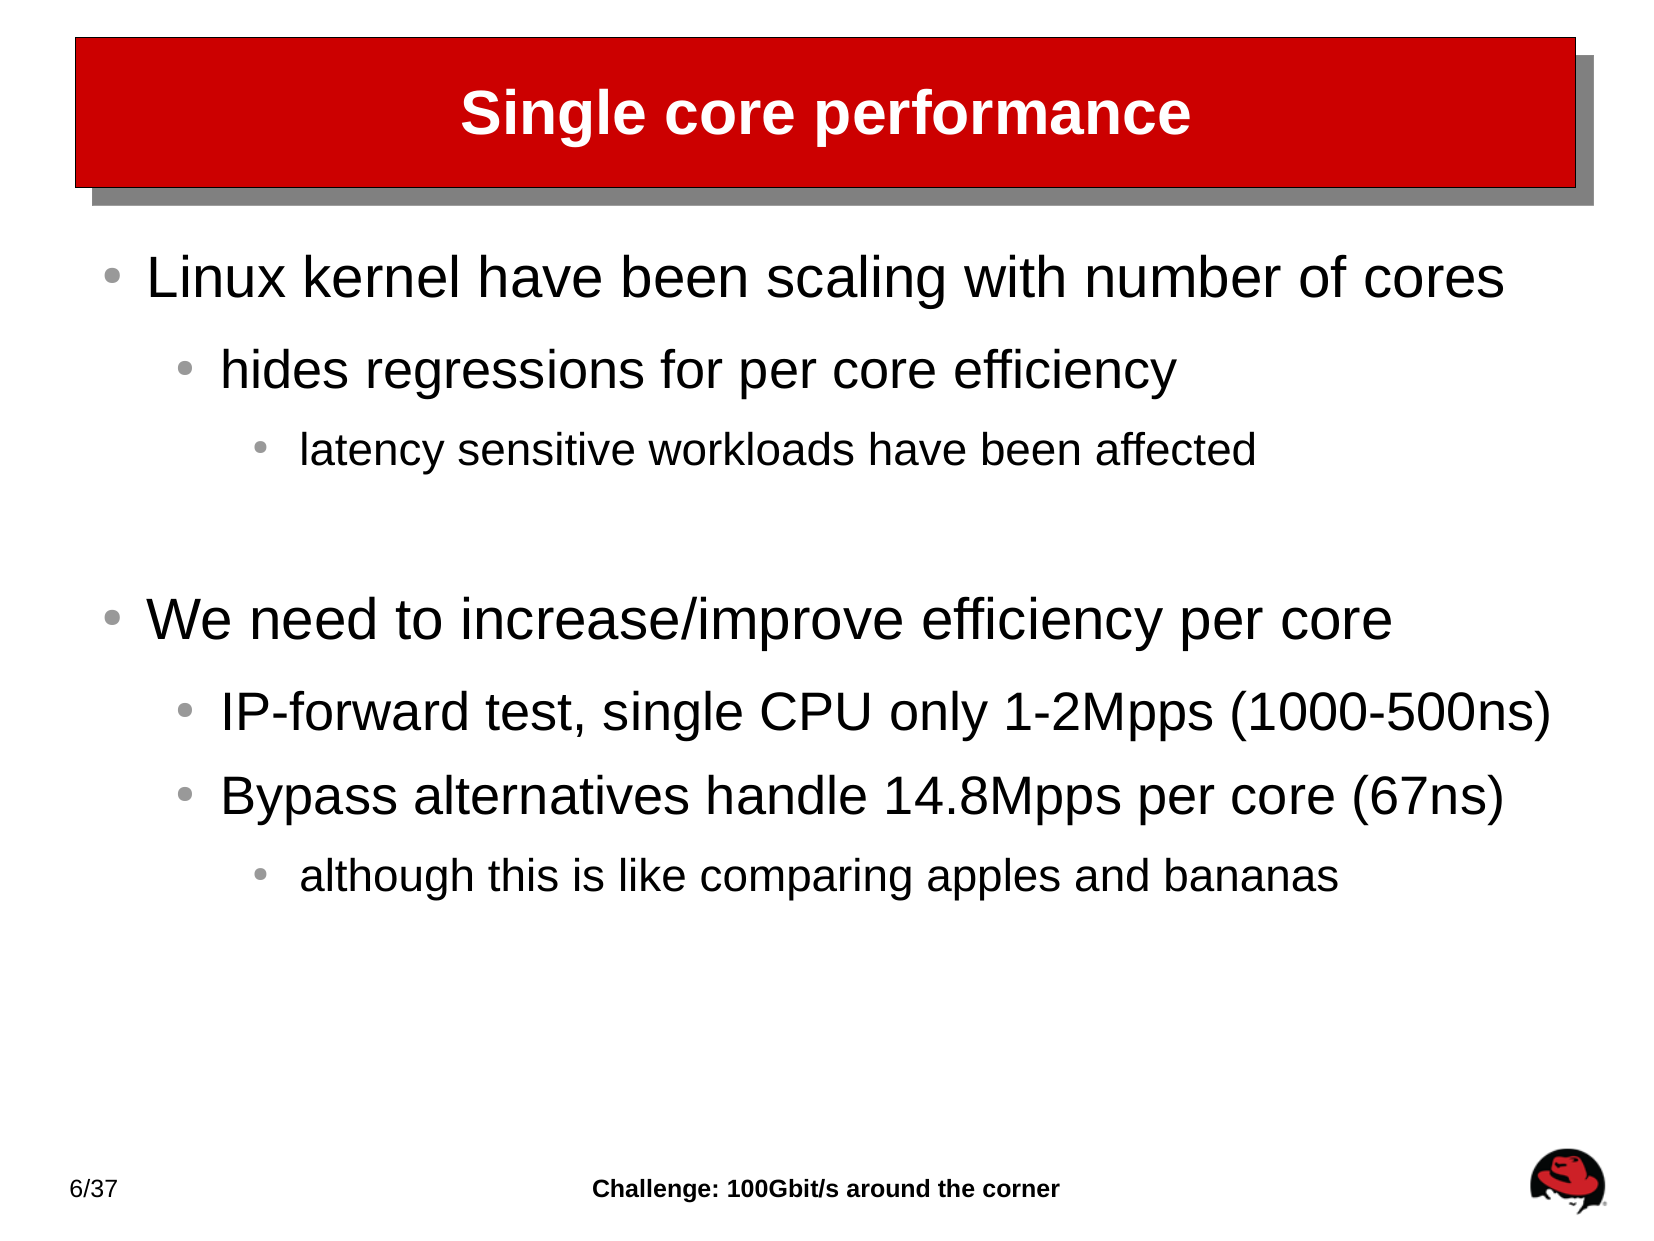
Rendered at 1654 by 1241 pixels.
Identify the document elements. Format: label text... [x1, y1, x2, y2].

picture [1529, 1146, 1613, 1224]
list Linux kernel have been scaling with number of cores hides regressions for per core efficiency latency sensitive workloads have been affected We need to increase/improve efficiency per core IP-forward test, single CPU only 1-2Mpps (1000-500ns) Bypass alternatives handle 14.8Mpps per core (67ns) although this is like comparing apples and bananas [86, 244, 1576, 1039]
title Single core performance [82, 37, 1571, 188]
